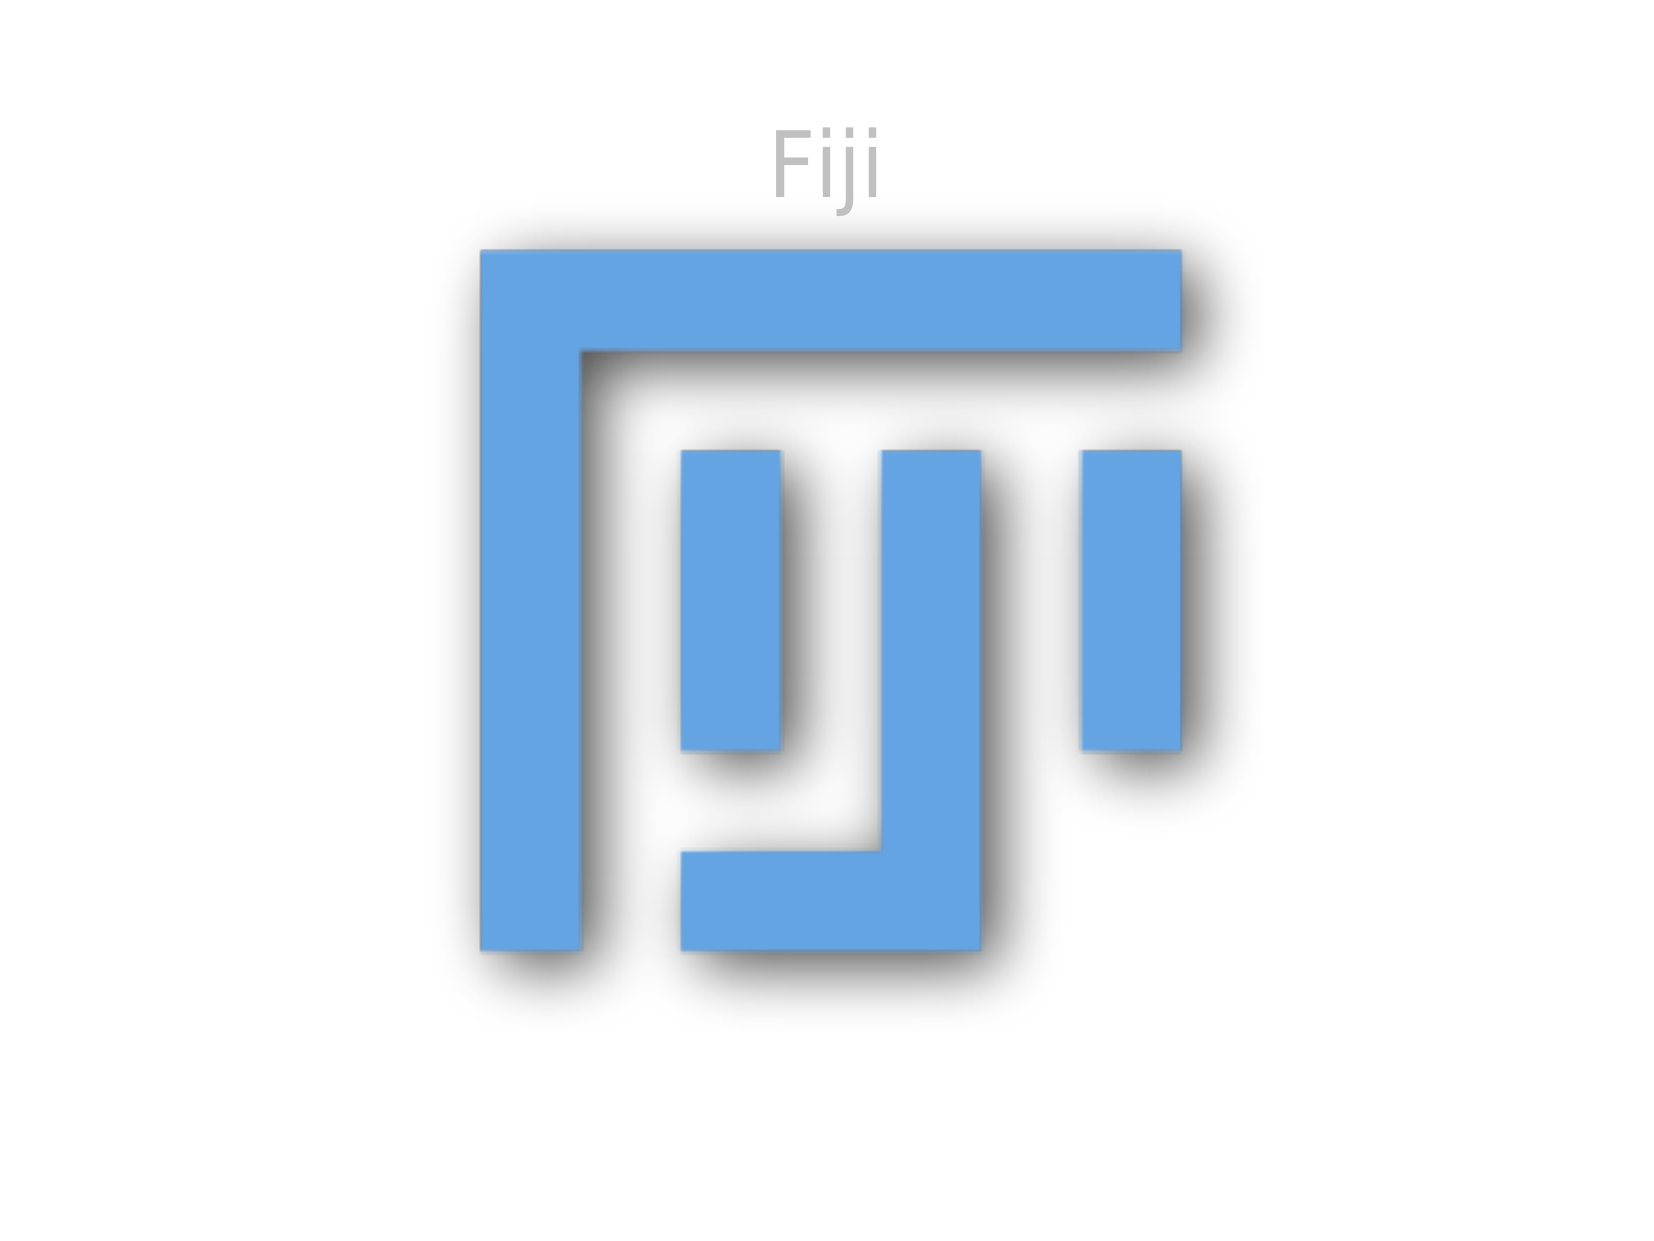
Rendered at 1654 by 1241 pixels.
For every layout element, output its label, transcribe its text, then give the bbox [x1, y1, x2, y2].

title Fiji [82, 61, 1571, 270]
picture [380, 270, 1281, 1068]
